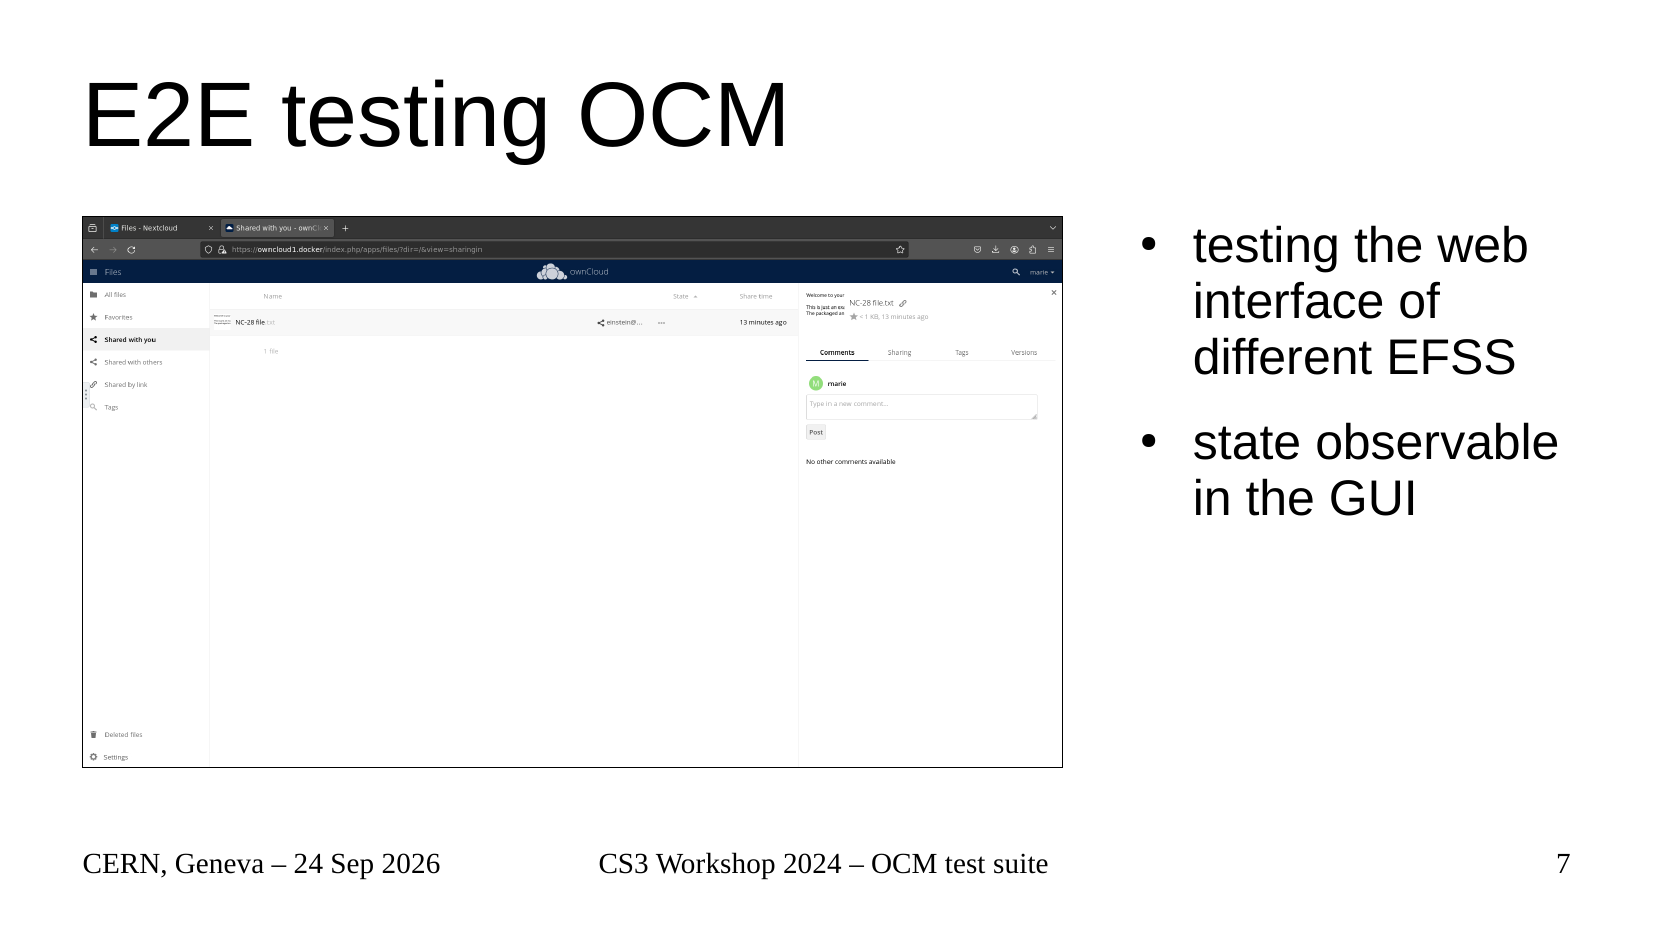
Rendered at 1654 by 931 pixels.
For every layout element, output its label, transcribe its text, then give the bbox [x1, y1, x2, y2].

title E2E testing OCM [82, 37, 1571, 193]
picture [82, 216, 1063, 768]
list testing the web interface of different EFSS state observable in the GUI [1122, 217, 1572, 758]
